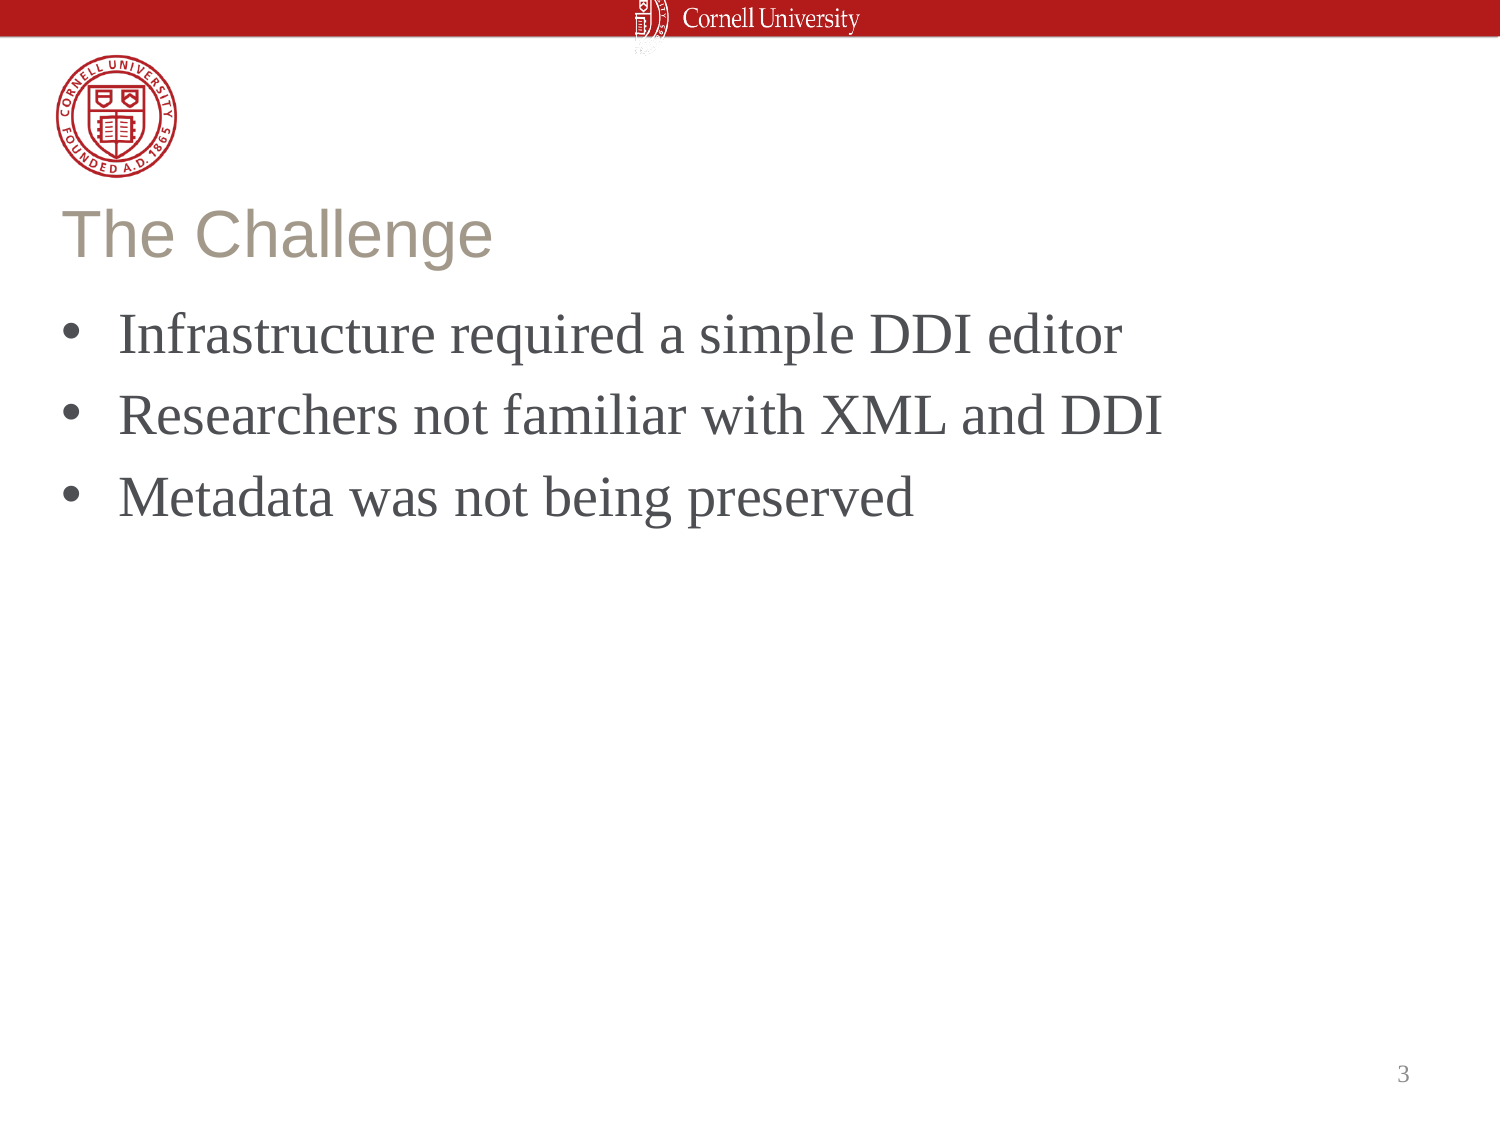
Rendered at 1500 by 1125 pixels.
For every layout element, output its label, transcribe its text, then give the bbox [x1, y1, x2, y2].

picture [50, 50, 195, 174]
title The Challenge [46, 174, 1471, 288]
slide_number <number> [1074, 1042, 1425, 1103]
list Infrastructure required a simple DDI editor Researchers not familiar with XML and DDI Metadata was not being preserved [46, 288, 1471, 944]
picture [635, 0, 860, 60]
